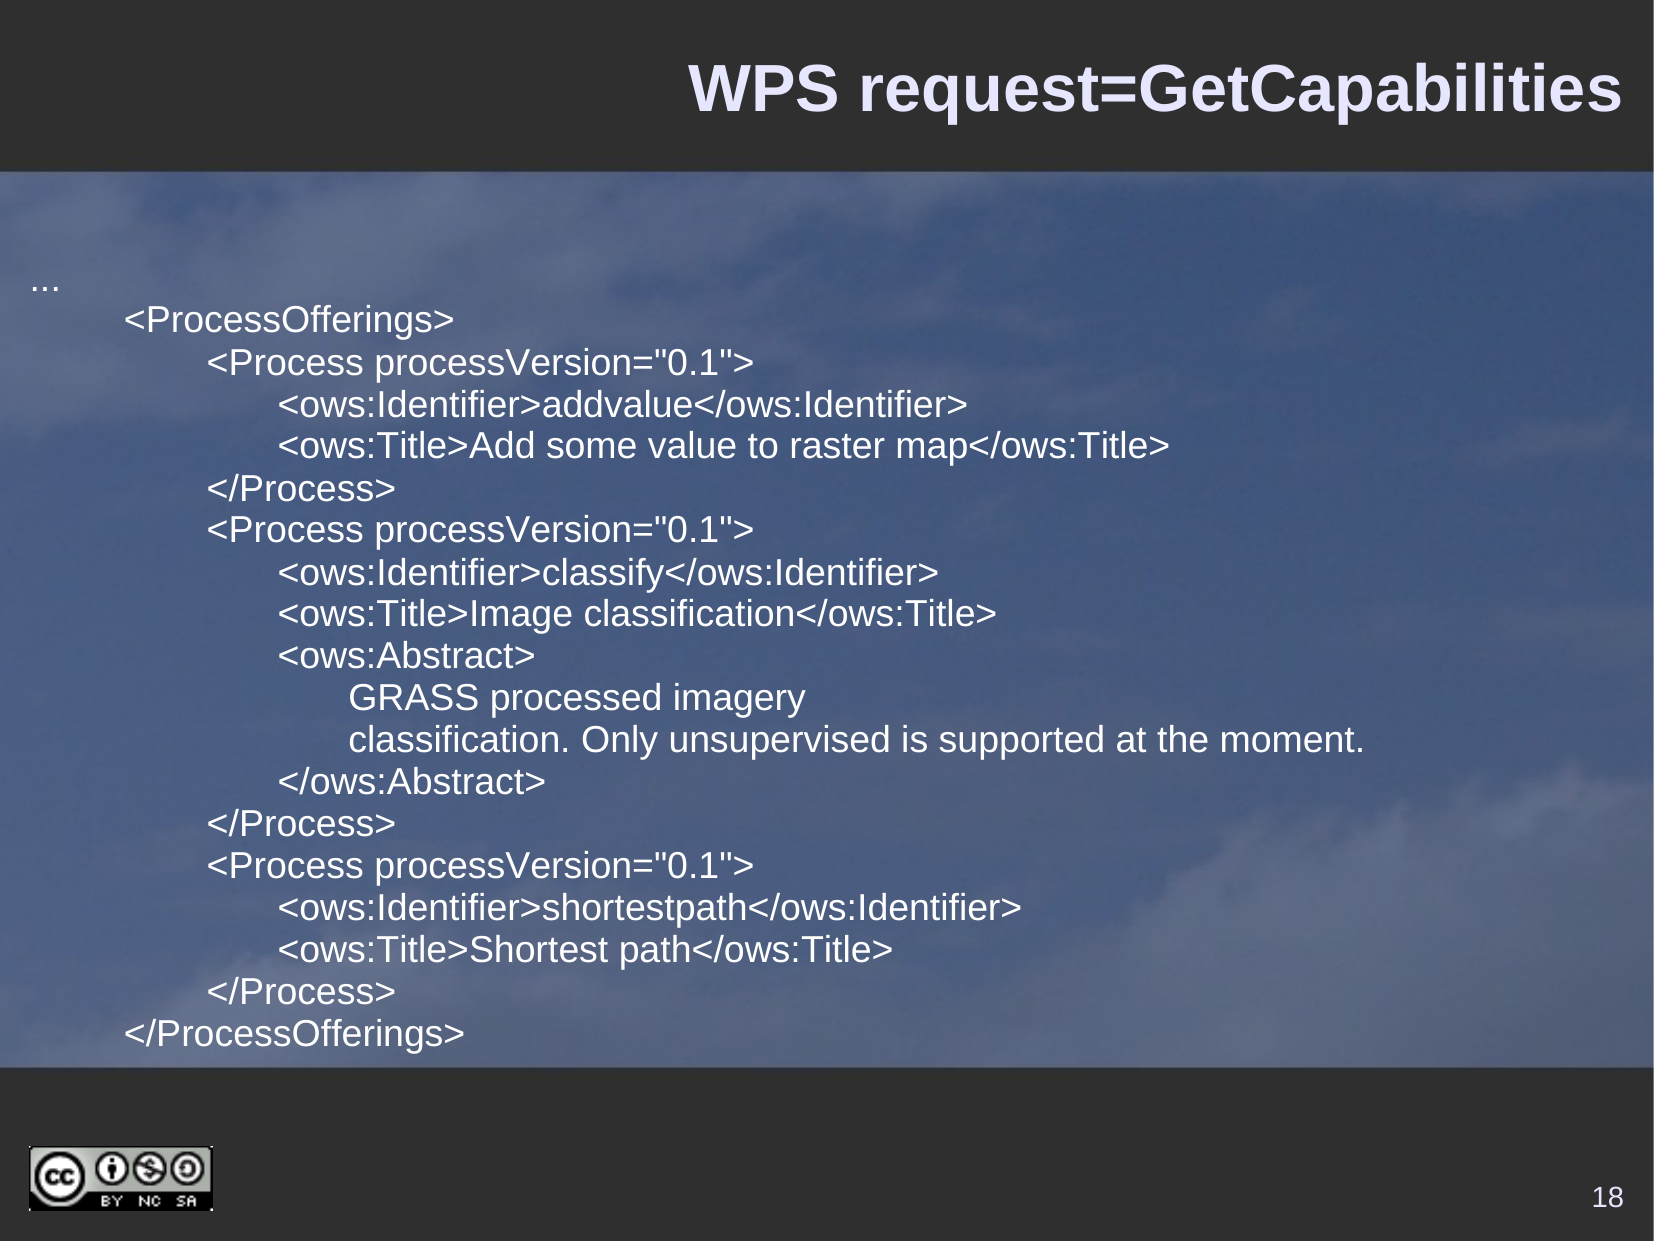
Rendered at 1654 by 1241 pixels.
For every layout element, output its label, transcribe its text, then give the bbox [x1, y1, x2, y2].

picture [0, 0, 1654, 1241]
subtitle ... <ProcessOfferings> <Process processVersion="0.1"> <ows:Identifier>addvalue</ows:Identifier> <ows:Title>Add some value to raster map</ows:Title> </Process> <Process processVersion="0.1"> <ows:Identifier>classify</ows:Identifier> <ows:Title>Image classification</ows:Title> <ows:Abstract> GRASS processed imagery classification. Only unsupervised is supported at the moment. </ows:Abstract> </Process> <Process processVersion="0.1"> <ows:Identifier>shortestpath</ows:Identifier> <ows:Title>Shortest path</ows:Title> </Process> </ProcessOfferings> [29, 177, 1625, 1135]
title WPS request=GetCapabilities [29, 29, 1625, 148]
